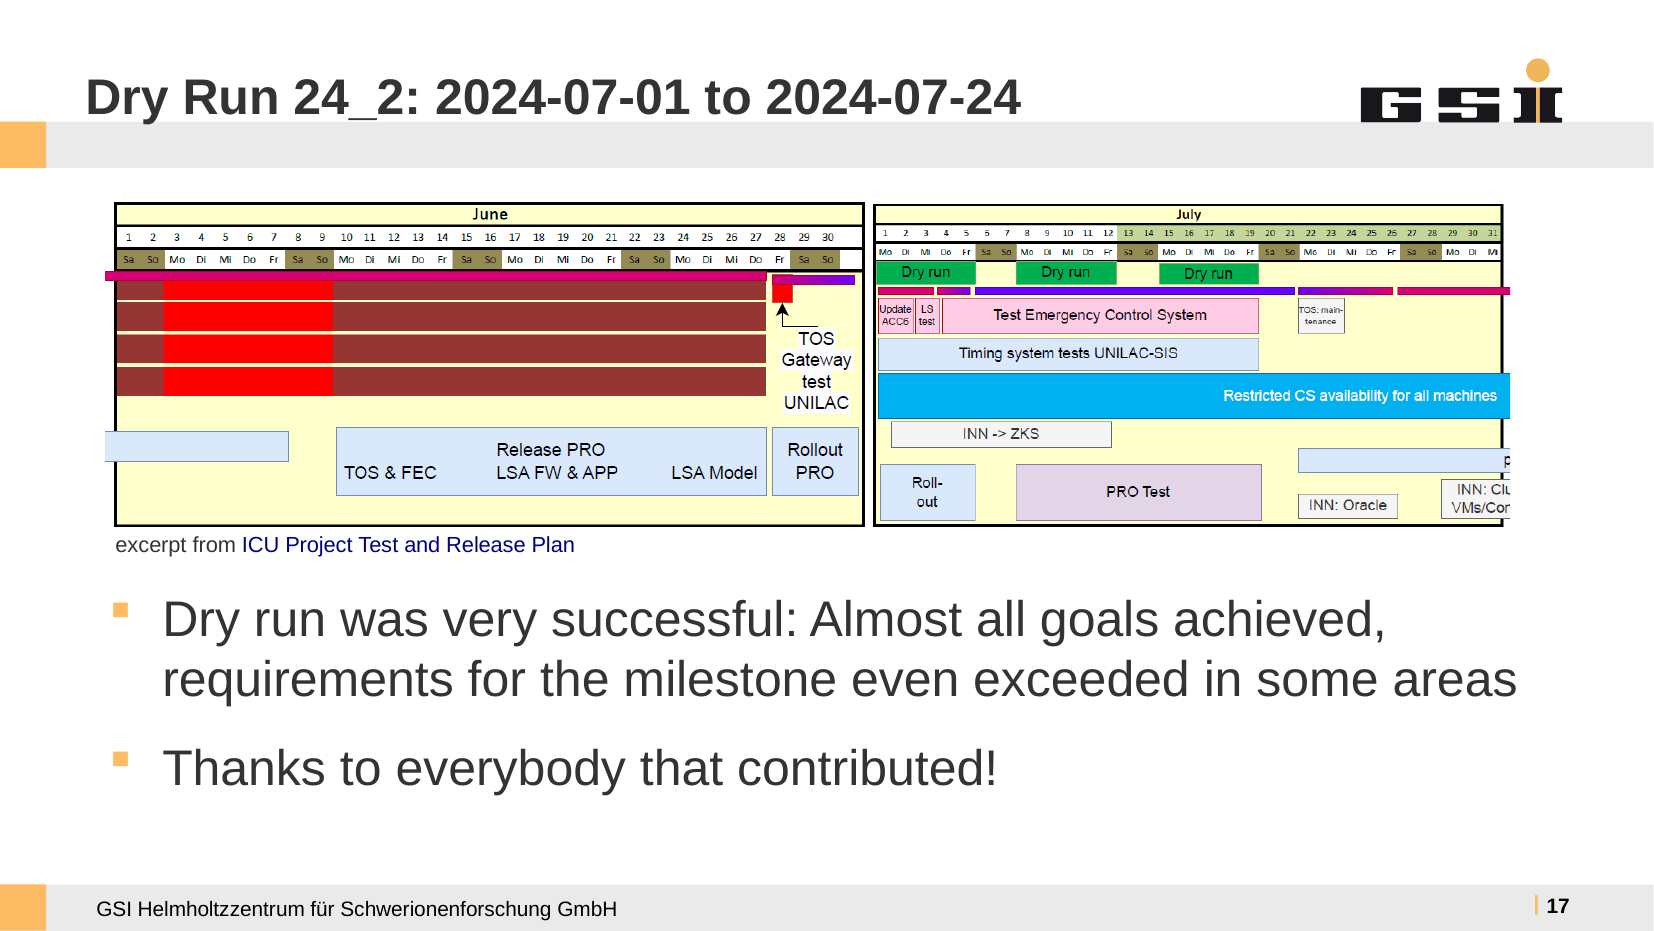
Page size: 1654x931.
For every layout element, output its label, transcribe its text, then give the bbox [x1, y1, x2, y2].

picture [1341, 391, 1349, 400]
picture [1252, 391, 1257, 400]
title Dry Run 24_2: 2024-07-01 to 2024-07-24 [70, 55, 1081, 132]
picture [1364, 391, 1369, 400]
picture [105, 194, 1511, 535]
list excerpt from ICU Project Test and Release Plan Dry run was very successful: Almost all goals achieved, requirements for the milestone even exceeded in some areas Thanks to everybody that contributed! [76, 196, 1562, 862]
picture [1467, 391, 1472, 400]
picture [1268, 391, 1276, 400]
picture [1415, 394, 1424, 400]
picture [1359, 56, 1564, 125]
